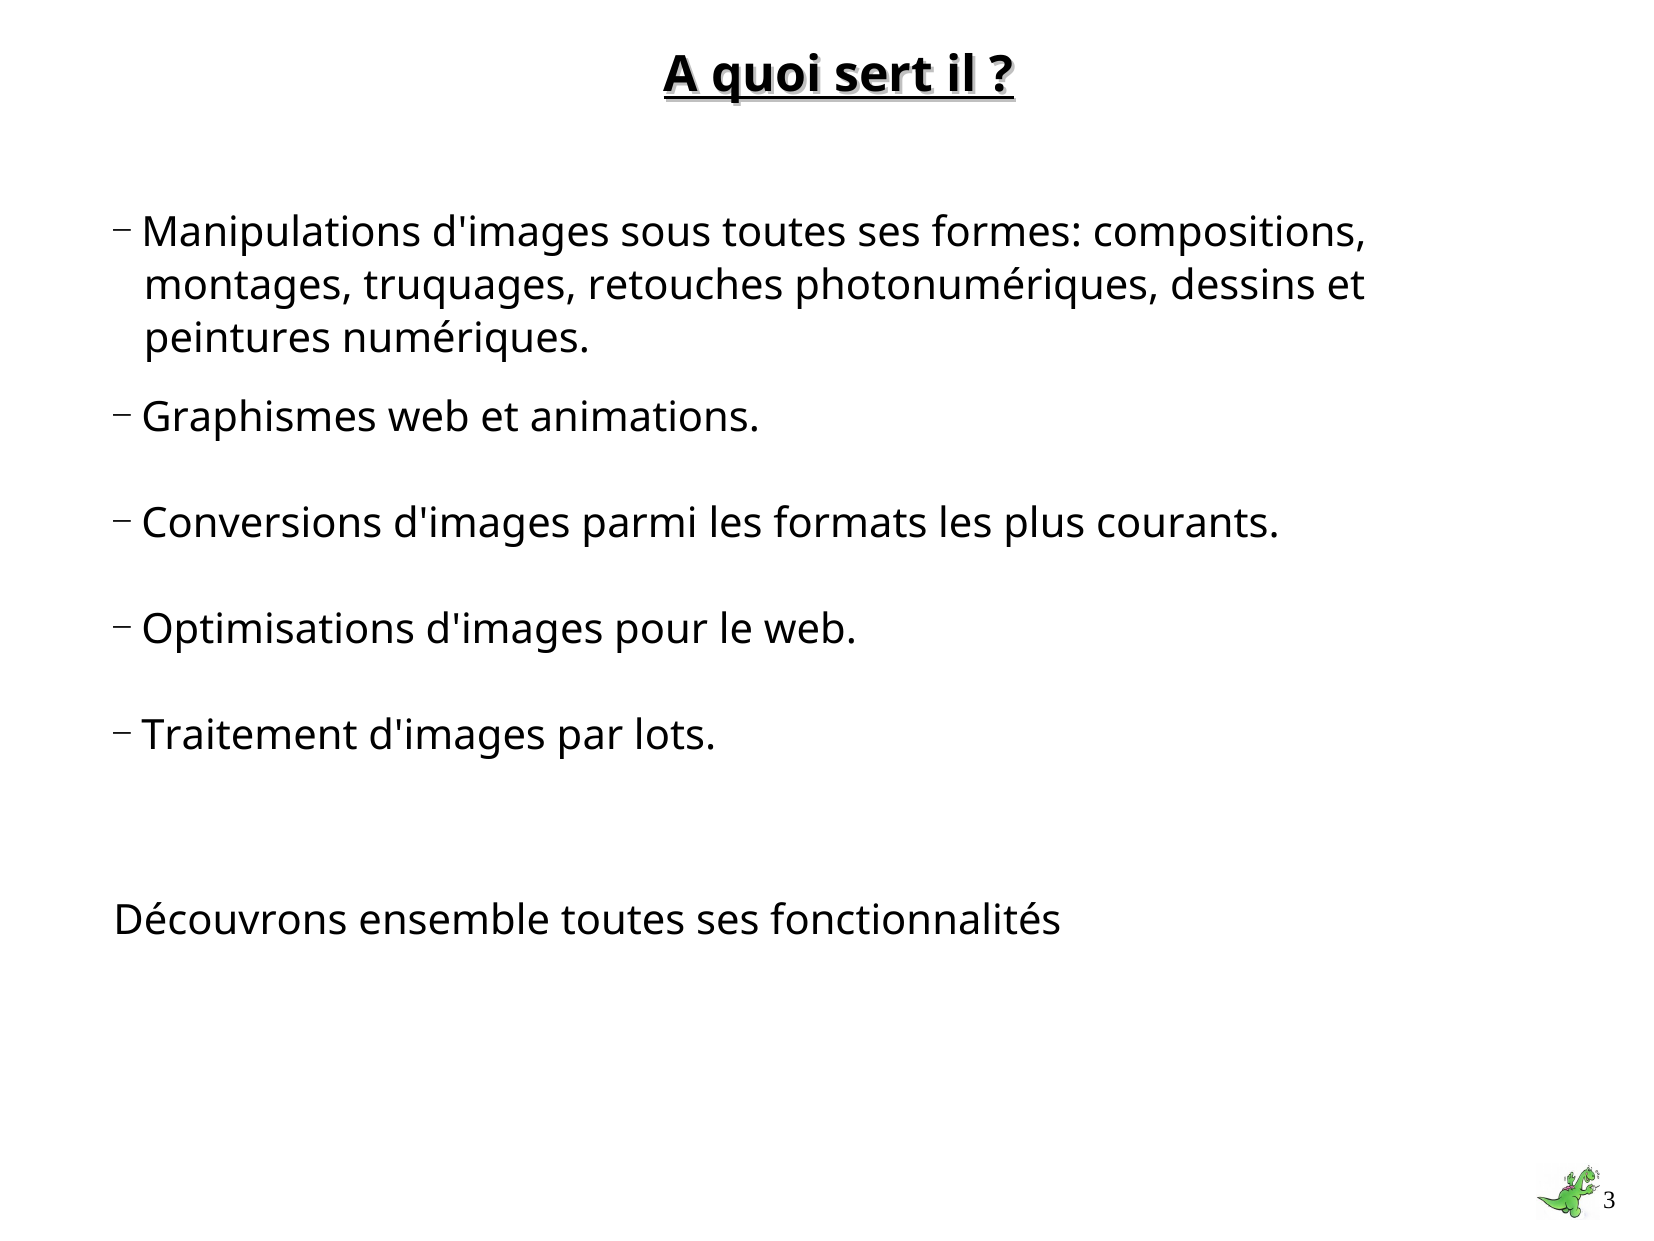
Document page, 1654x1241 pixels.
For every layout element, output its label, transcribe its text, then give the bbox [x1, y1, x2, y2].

text_box 3 [1603, 1186, 1632, 1214]
picture [1536, 1163, 1600, 1220]
text_box A quoi sert il ? Manipulations d'images sous toutes ses formes: compositions, montages, truquages, retouches photonumériques, dessins et peintures numériques. Graphismes web et animations. Conversions d'images parmi les formats les plus courants. Optimisations d'images pour le web. Traitement d'images par lots. Découvrons ensemble toutes ses fonctionnalités [23, 59, 1654, 1084]
